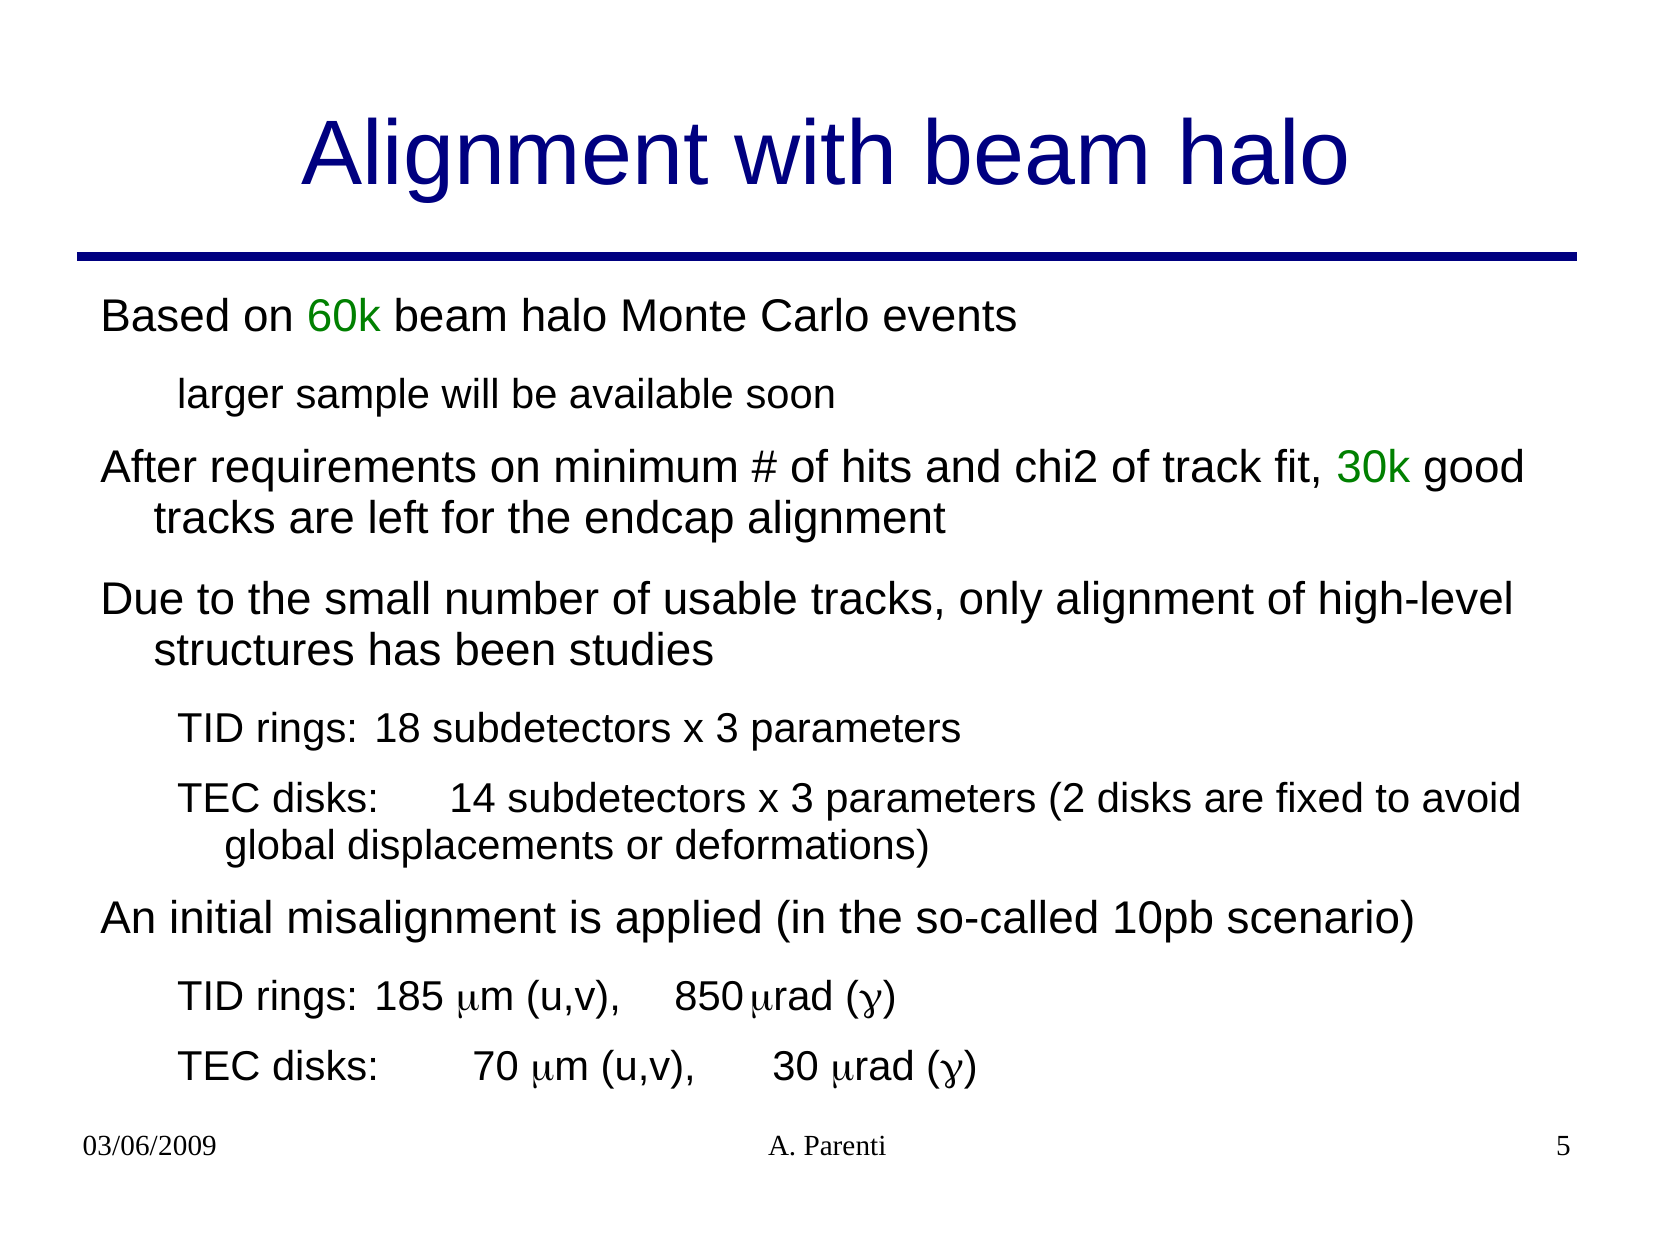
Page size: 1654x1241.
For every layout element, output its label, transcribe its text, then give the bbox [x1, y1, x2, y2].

list Based on 60k beam halo Monte Carlo events larger sample will be available soon After requirements on minimum # of hits and chi2 of track fit, 30k good tracks are left for the endcap alignment Due to the small number of usable tracks, only alignment of high-level structures has been studies TID rings: 18 subdetectors x 3 parameters TEC disks: 14 subdetectors x 3 parameters (2 disks are fixed to avoid global displacements or deformations) An initial misalignment is applied (in the so-called 10pb scenario) TID rings: 185 mm (u,v), 850 mrad (g) TEC disks: 70 mm (u,v), 30 mrad (g) [82, 290, 1571, 1106]
title Alignment with beam halo [82, 56, 1571, 250]
